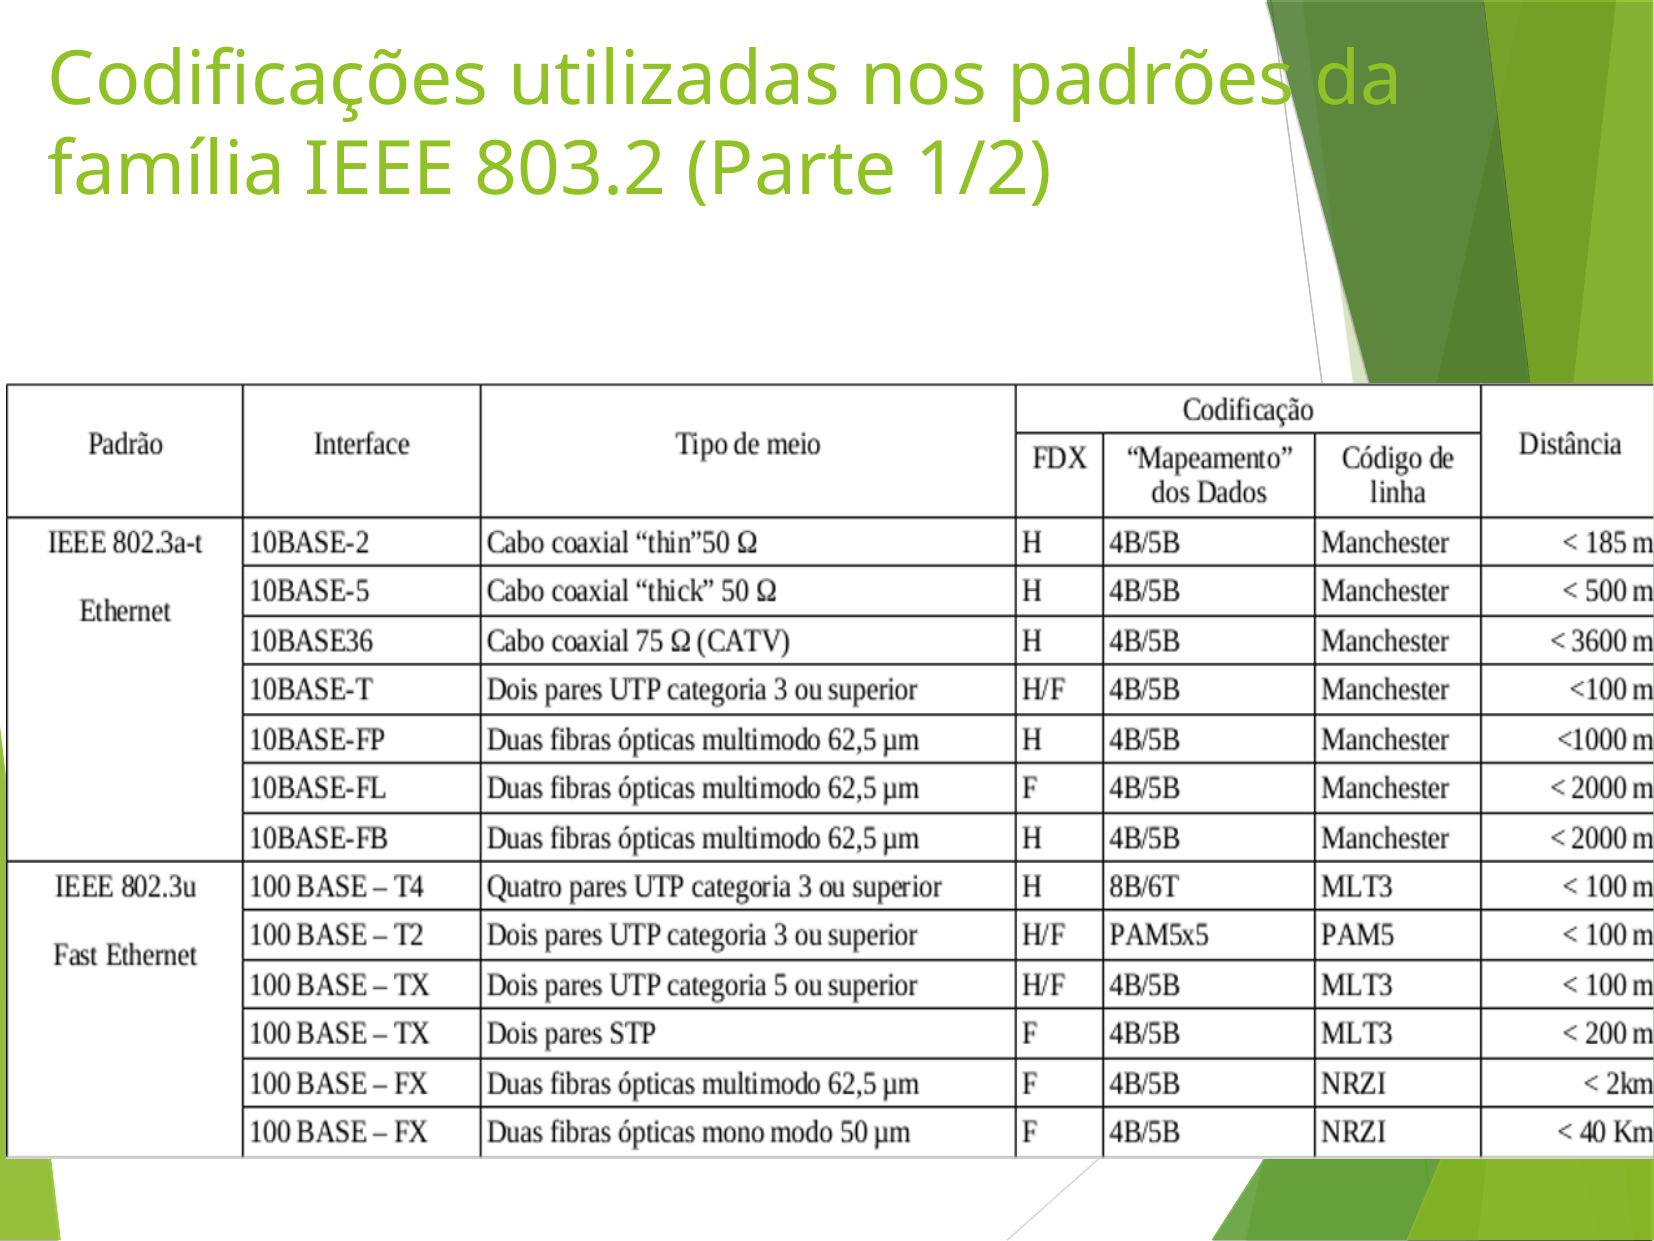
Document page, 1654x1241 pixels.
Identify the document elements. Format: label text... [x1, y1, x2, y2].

picture [6, 383, 1654, 1160]
title Codificações utilizadas nos padrões da família IEEE 803.2 (Parte 1/2) [32, 21, 1619, 261]
